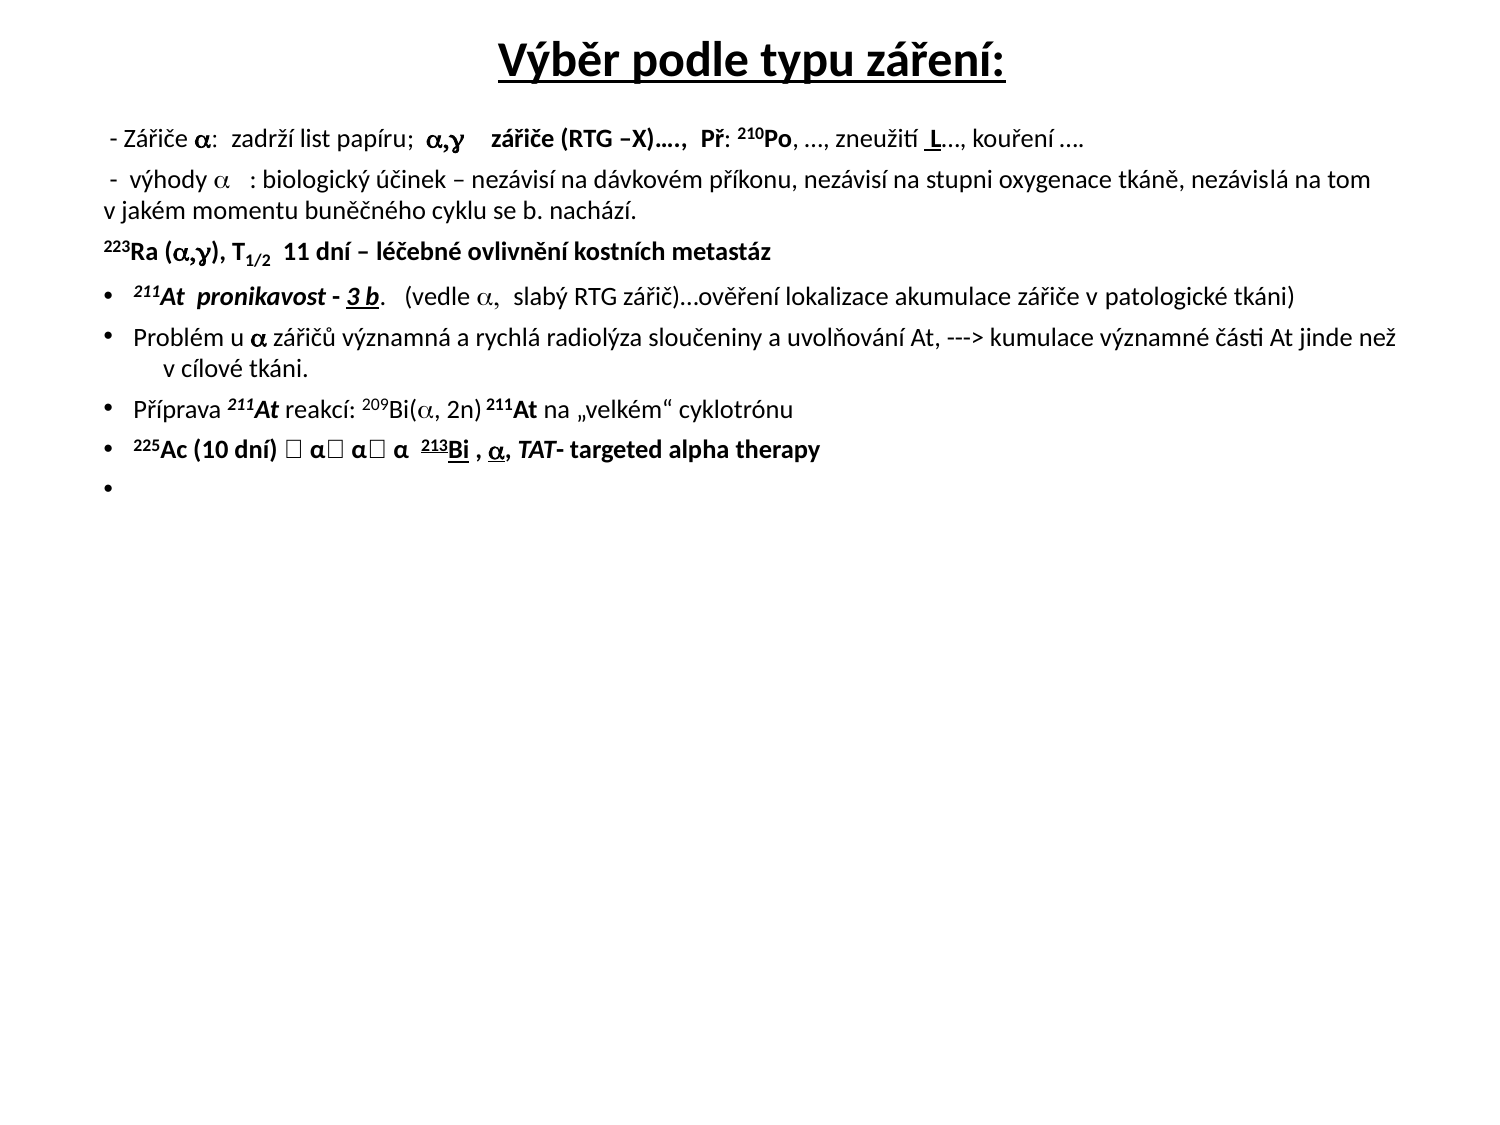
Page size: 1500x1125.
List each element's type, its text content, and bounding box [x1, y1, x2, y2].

title Výběr podle typu záření: [76, 0, 1427, 114]
list - Zářiče a: zadrží list papíru; a,g zářiče (RTG –X)…., Př: 210Po, …, zneužití L…, kouření …. - výhody a : biologický účinek – nezávisí na dávkovém příkonu, nezávisí na stupni oxygenace tkáně, nezávislá na tom v jakém momentu buněčného cyklu se b. nachází. 223Ra (a,g), T1/2 11 dní – léčebné ovlivnění kostních metastáz 211At pronikavost - 3 b. (vedle a, slabý RTG zářič)…ověření lokalizace akumulace zářiče v patologické tkáni) Problém u a zářičů významná a rychlá radiolýza sloučeniny a uvolňování At, ---> kumulace významné části At jinde než v cílové tkáni. Příprava 211At reakcí: 209Bi(a, 2n) 211At na „velkém“ cyklotrónu 225Ac (10 dní)  α α α 213Bi , a, TAT- targeted alpha therapy [88, 113, 1439, 1095]
